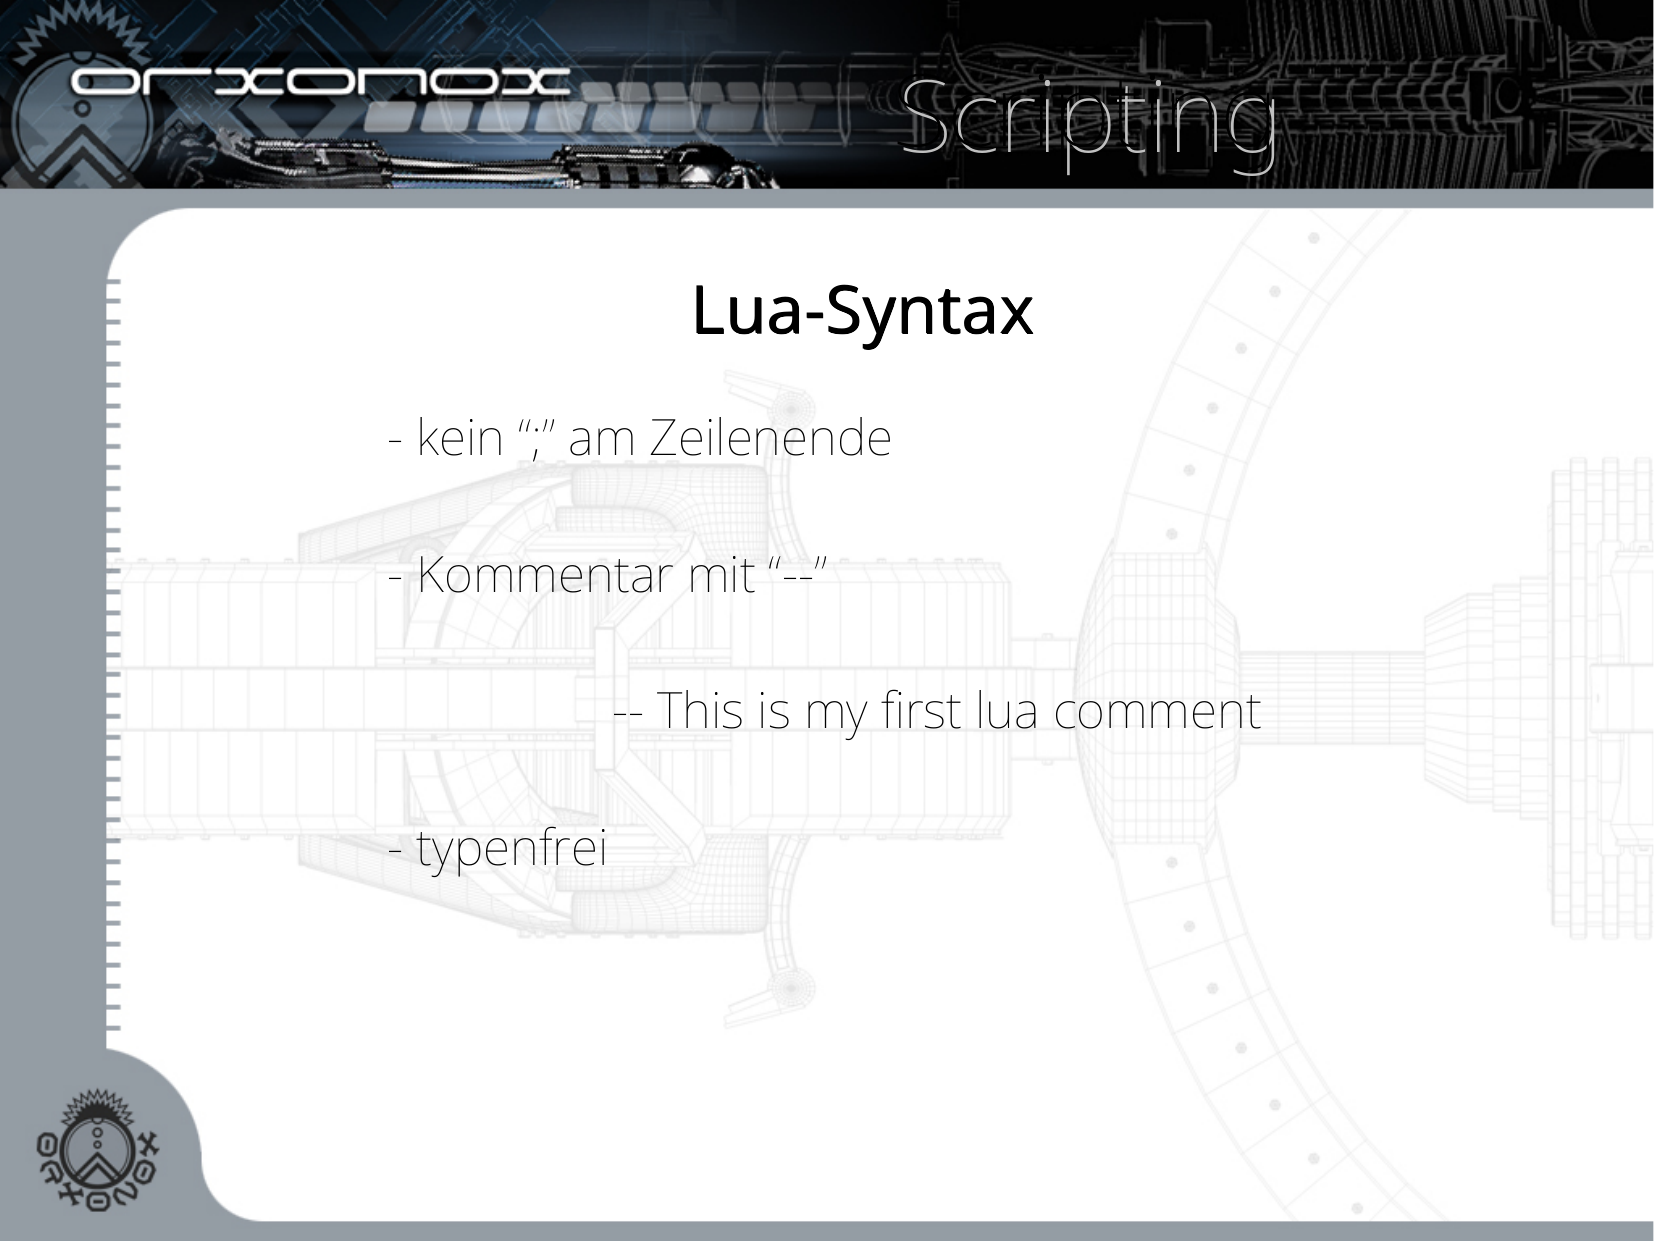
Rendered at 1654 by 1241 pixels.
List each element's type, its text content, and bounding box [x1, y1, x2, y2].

picture [0, 0, 1654, 1241]
text_box Scripting [842, 32, 1349, 164]
text_box Lua-Syntax [187, 262, 1538, 341]
text_box - kein “;” am Zeilenende - Kommentar mit “--” -- This is my first lua comment - typenfrei [337, 394, 1613, 934]
